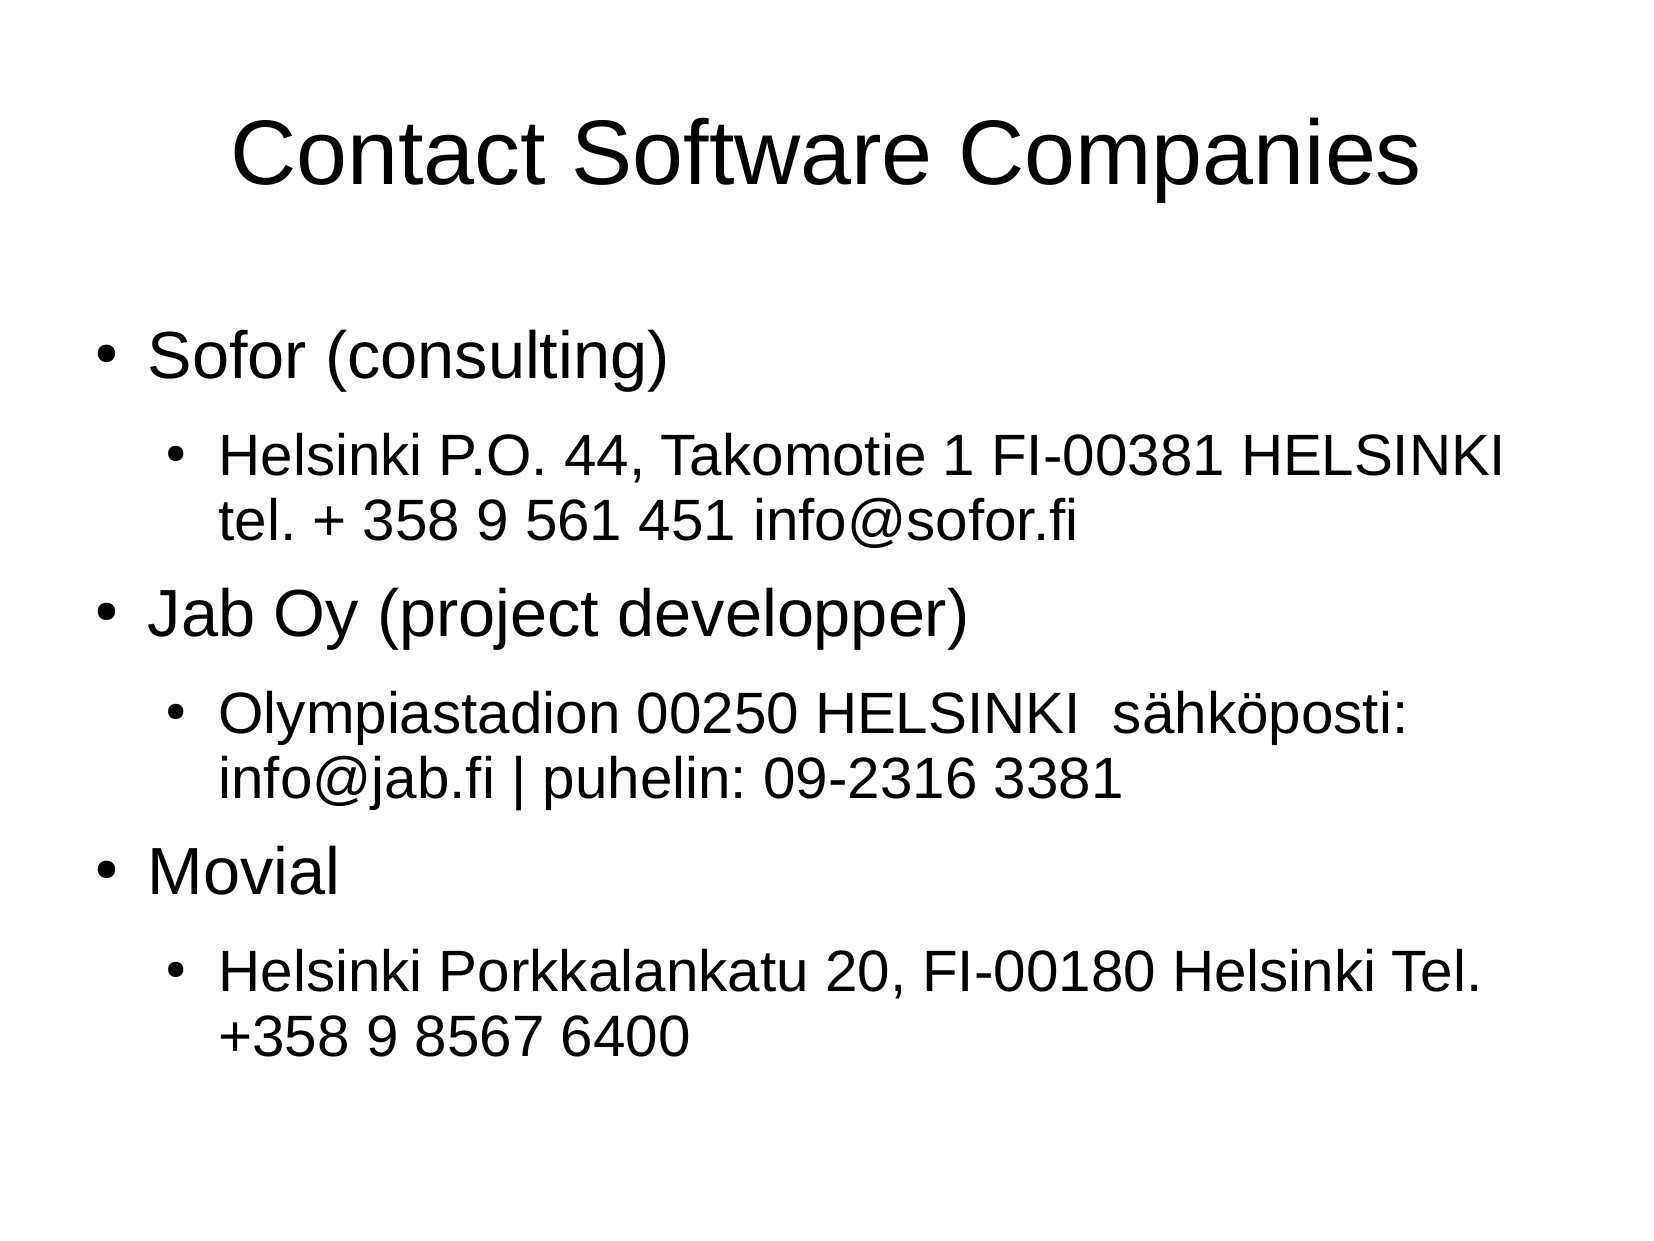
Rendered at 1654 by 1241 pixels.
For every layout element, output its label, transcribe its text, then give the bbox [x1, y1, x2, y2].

list Sofor (consulting) Helsinki P.O. 44, Takomotie 1 FI-00381 HELSINKI tel. + 358 9 561 451 info@sofor.fi Jab Oy (project developper) Olympiastadion 00250 HELSINKI sähköposti: info@jab.fi | puhelin: 09-2316 3381 Movial Helsinki Porkkalankatu 20, FI-00180 Helsinki Tel. +358 9 8567 6400 [76, 318, 1565, 1123]
title Contact Software Companies [82, 56, 1571, 250]
